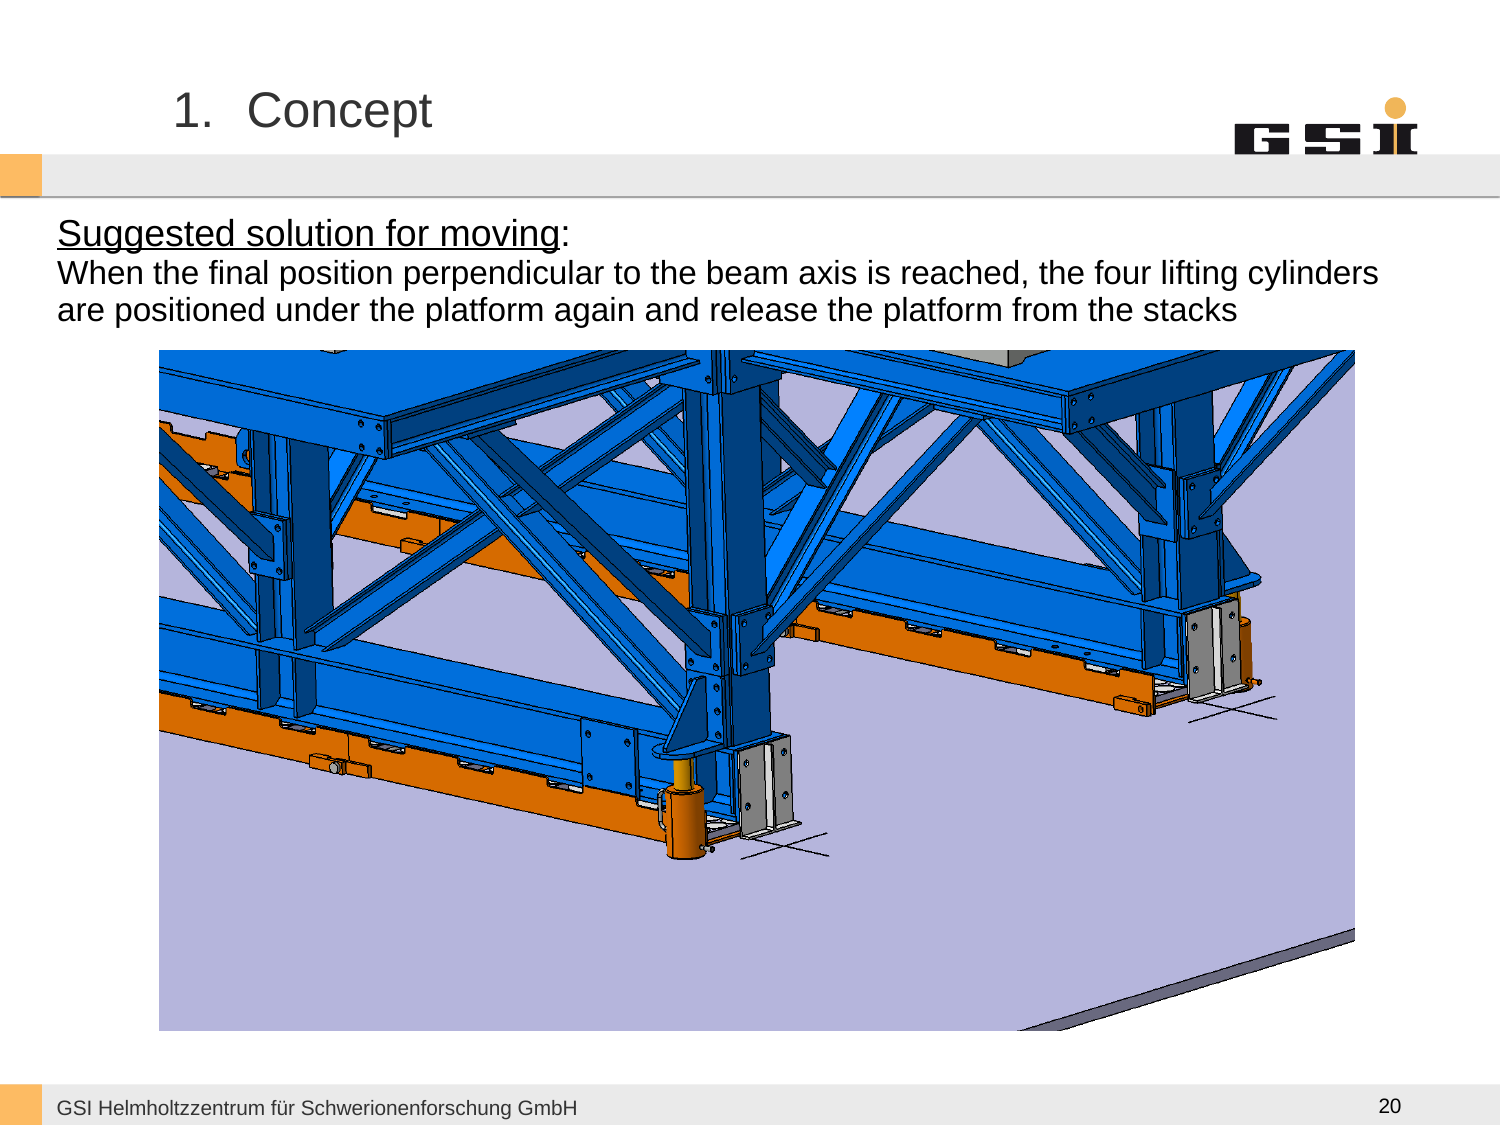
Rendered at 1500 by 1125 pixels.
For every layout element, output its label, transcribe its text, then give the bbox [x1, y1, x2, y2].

picture [1233, 95, 1419, 154]
picture [159, 350, 1355, 1031]
text_box Suggested solution for moving: When the final position perpendicular to the beam axis is reached, the four lifting cylinders are positioned under the platform again and release the platform from the stacks [42, 204, 1500, 430]
title 1. Concept [137, 45, 1054, 175]
